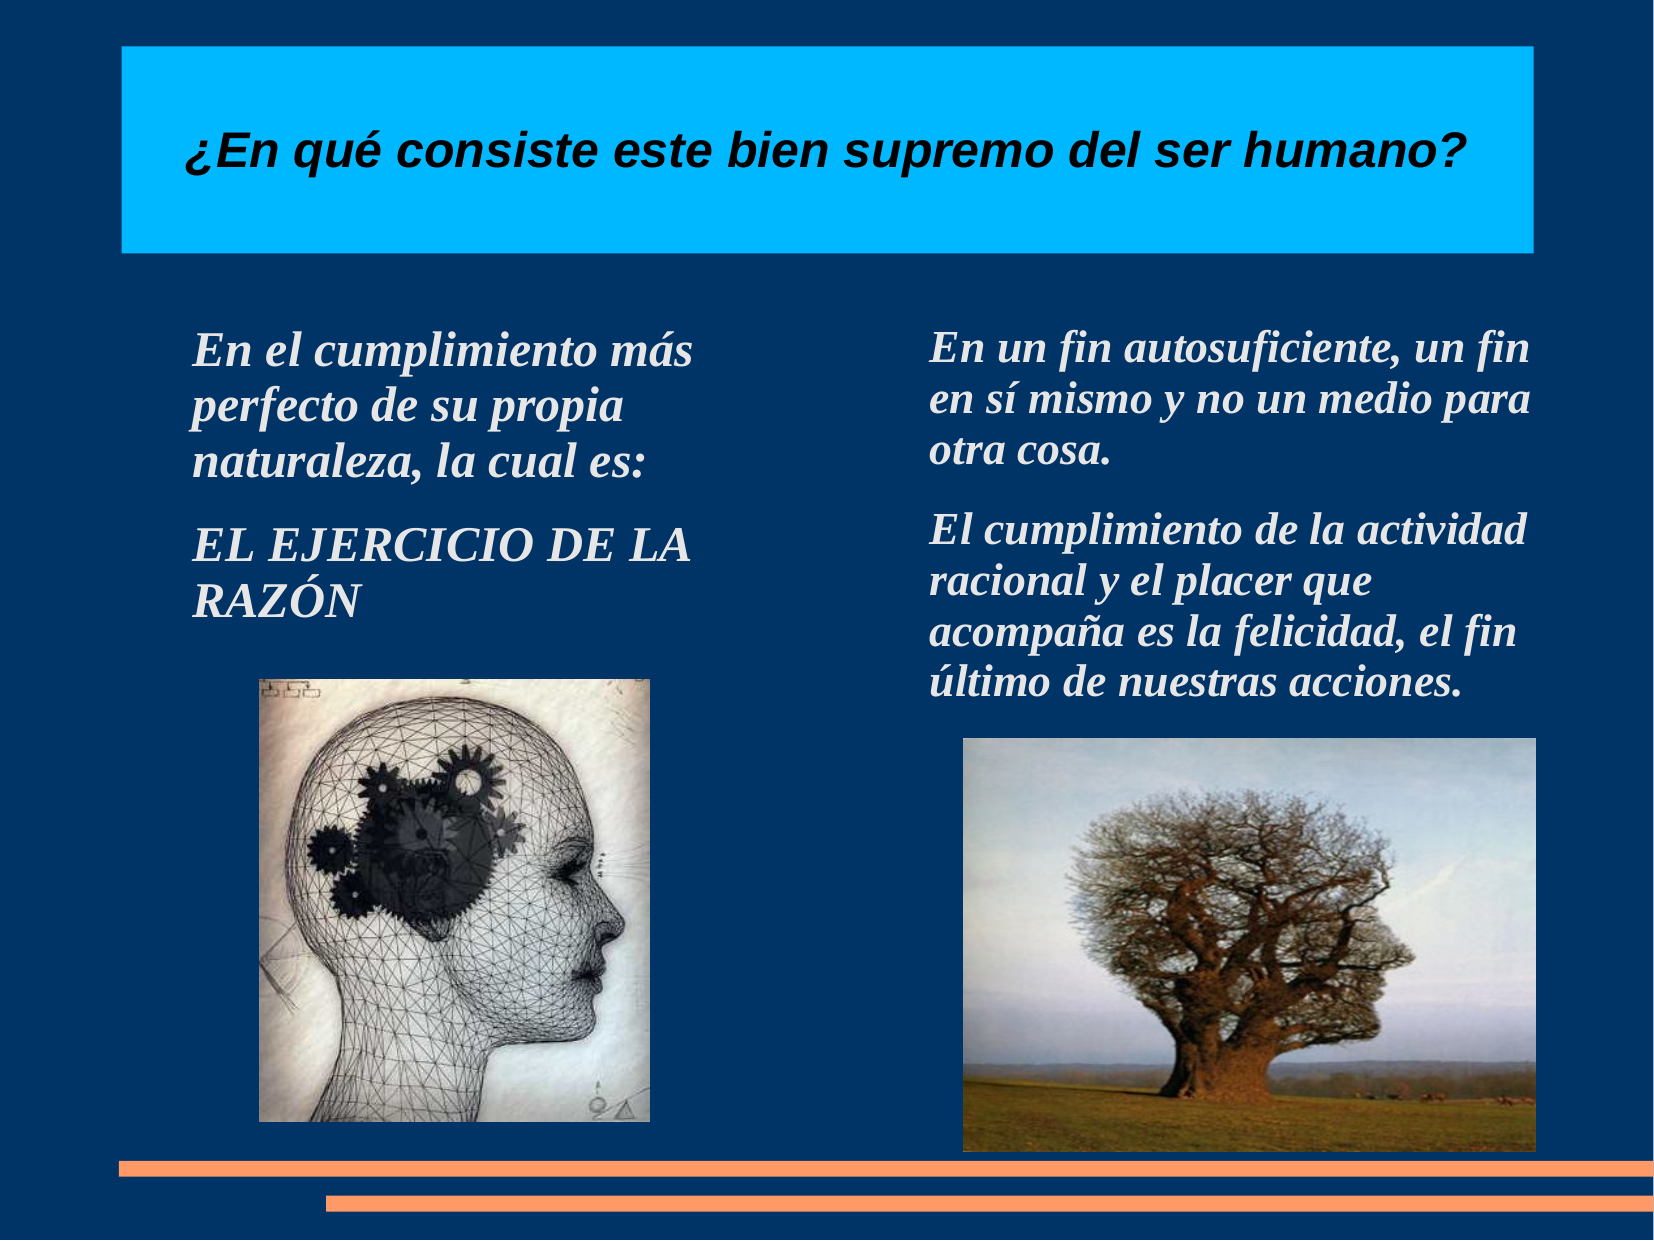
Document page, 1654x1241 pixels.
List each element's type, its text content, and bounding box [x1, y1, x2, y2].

list En un fin autosuficiente, un fin en sí mismo y no un medio para otra cosa. El cumplimiento de la actividad racional y el placer que acompaña es la felicidad, el fin último de nuestras acciones. [858, 322, 1562, 709]
list En el cumplimiento más perfecto de su propia naturaleza, la cual es: EL EJERCICIO DE LA RAZÓN [121, 322, 824, 709]
title ¿En qué consiste este bien supremo del ser humano? [121, 46, 1534, 254]
picture [963, 738, 1536, 1152]
picture [259, 679, 650, 1123]
